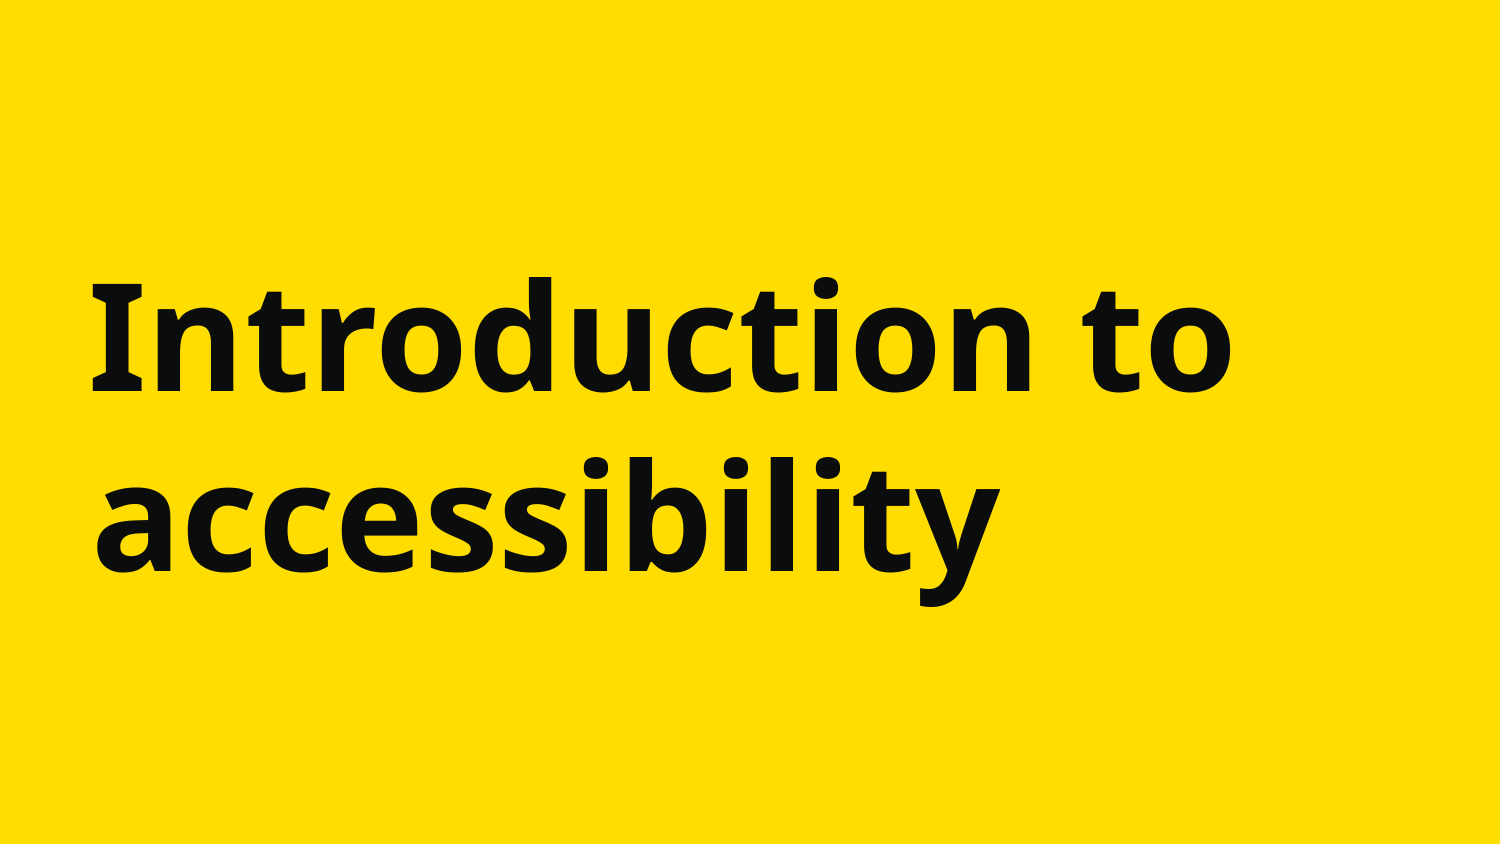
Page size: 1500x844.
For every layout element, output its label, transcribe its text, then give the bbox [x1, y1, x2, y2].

title Introduction to accessibility [83, 0, 1417, 844]
